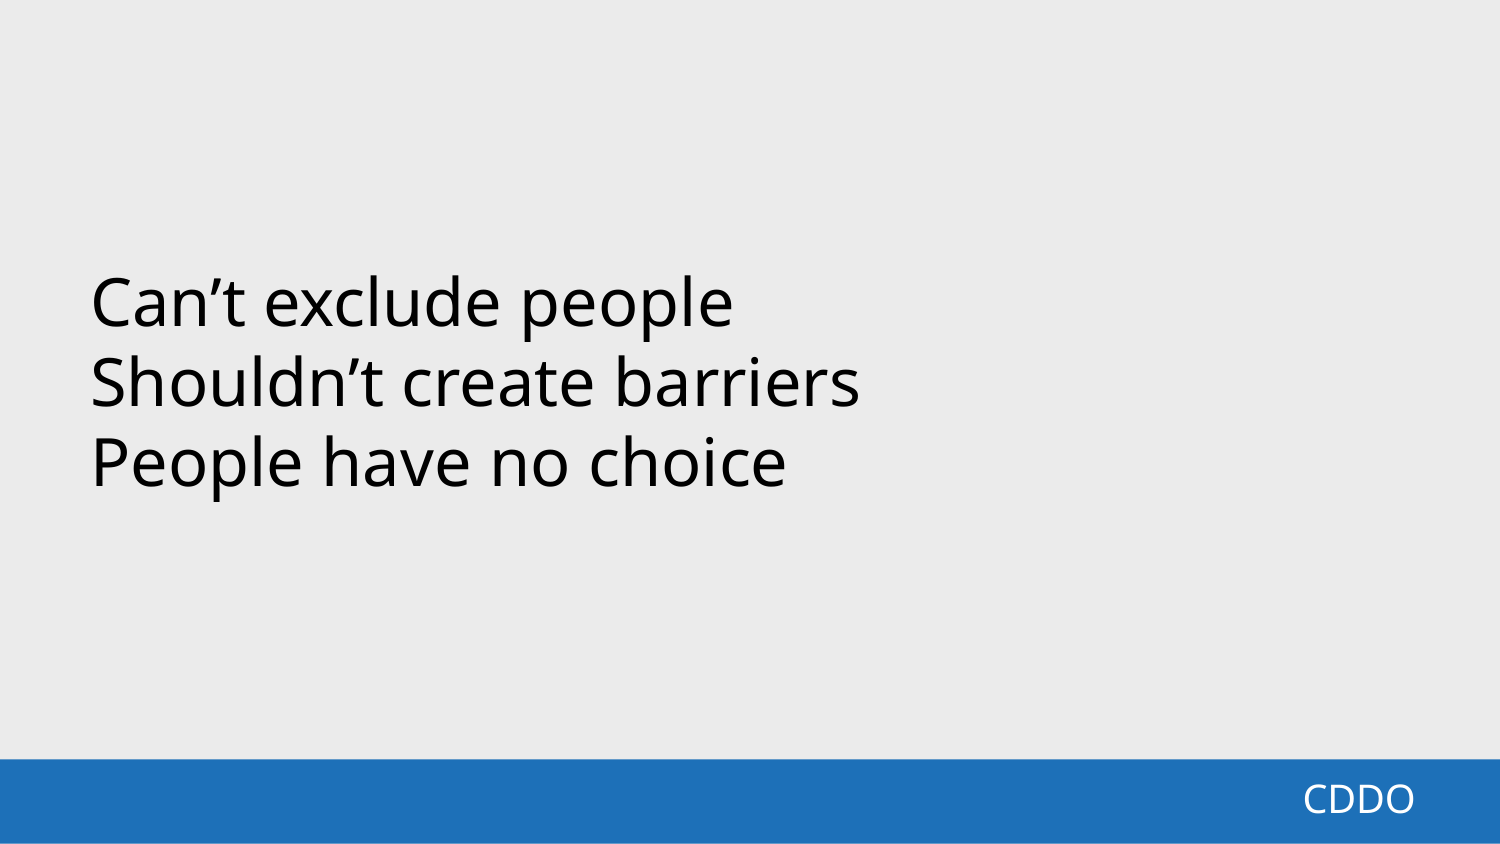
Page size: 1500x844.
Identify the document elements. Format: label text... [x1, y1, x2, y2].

text_box Can’t exclude people Shouldn’t create barriers People have no choice [87, 0, 1416, 760]
